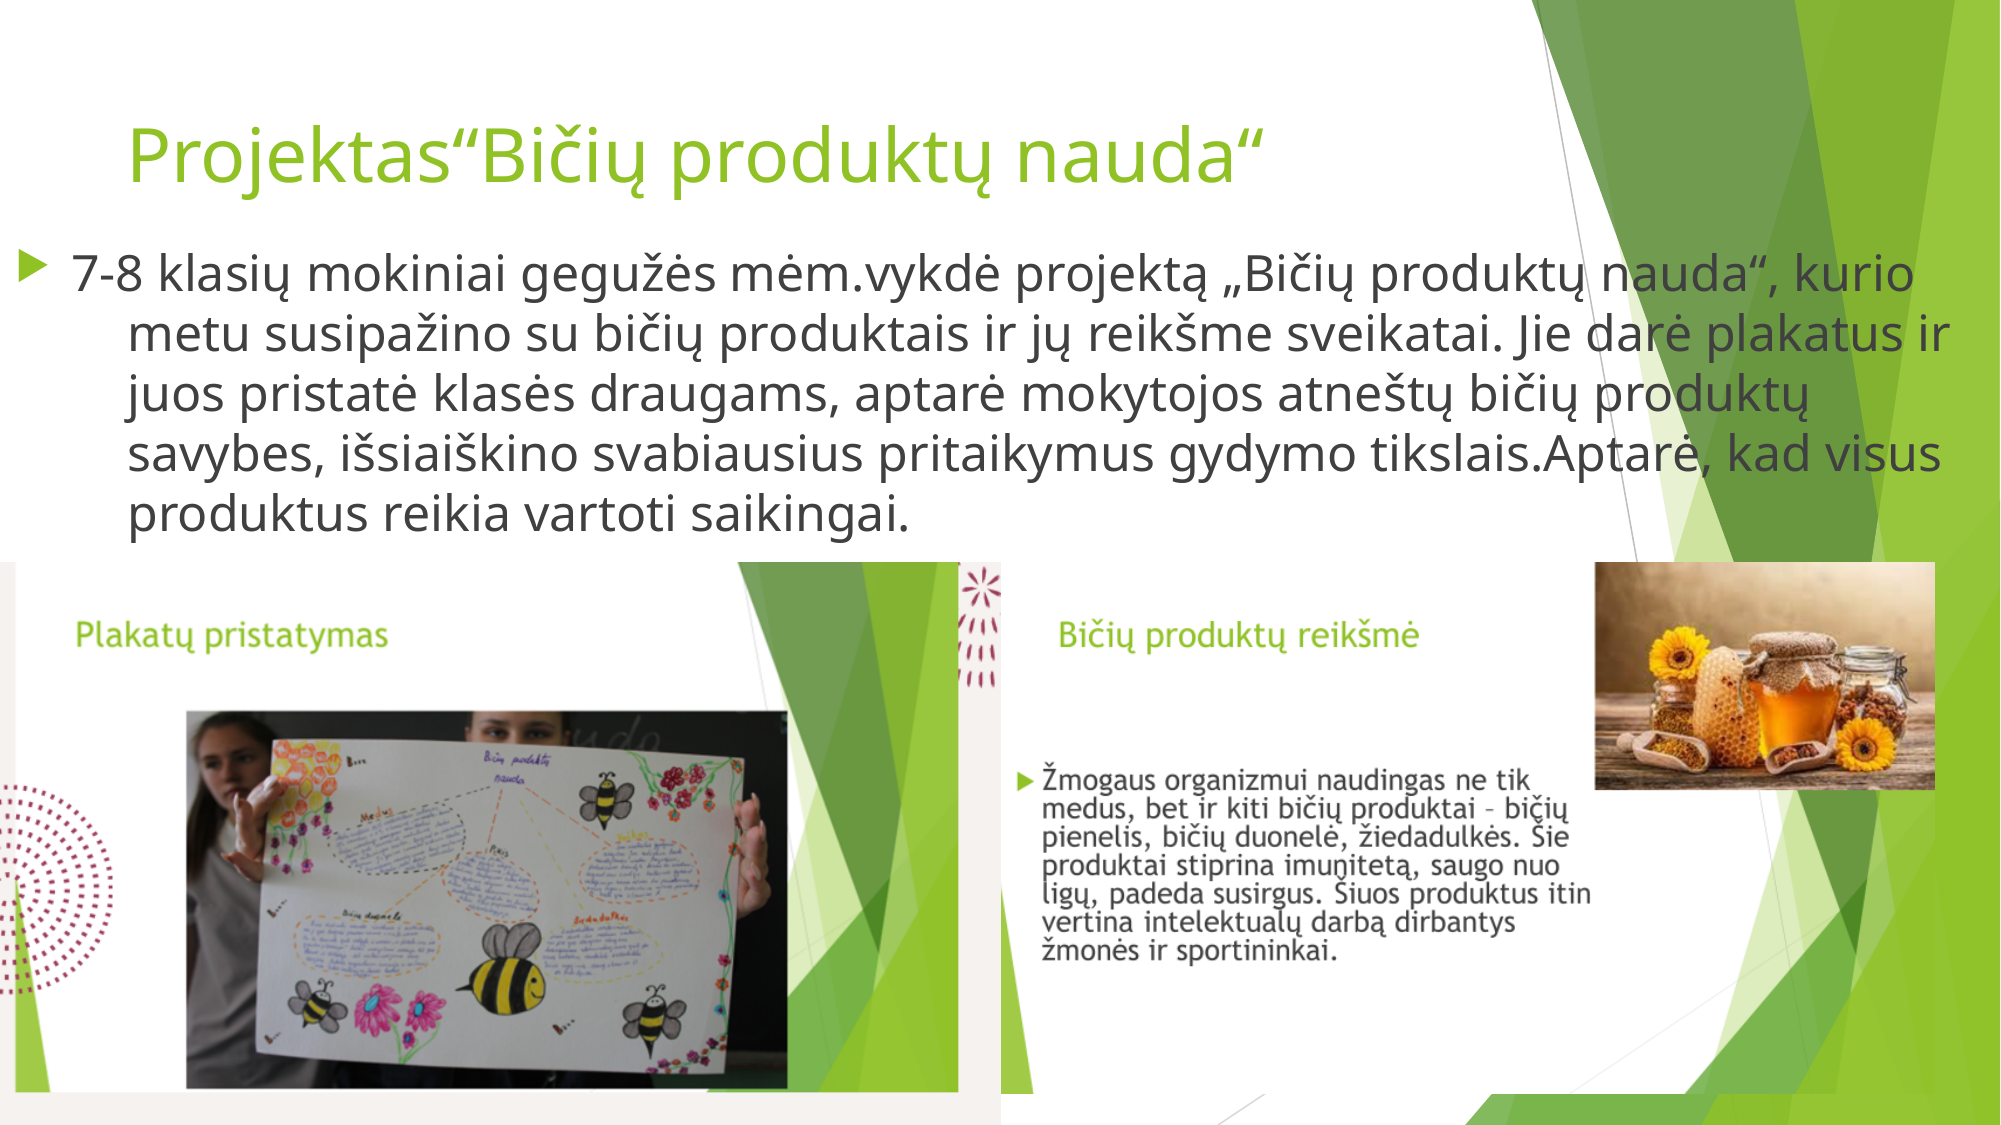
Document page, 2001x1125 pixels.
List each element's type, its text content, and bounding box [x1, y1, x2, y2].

list 7-8 klasių mokiniai gegužės mėm.vykdė projektą „Bičių produktų nauda“, kurio metu susipažino su bičių produktais ir jų reikšme sveikatai. Jie darė plakatus ir juos pristatė klasės draugams, aptarė mokytojos atneštų bičių produktų savybes, išsiaiškino svabiausius pritaikymus gydymo tikslais.Aptarė, kad visus produktus reikia vartoti saikingai. [0, 233, 1977, 1014]
title Projektas“Bičių produktų nauda“ [111, 99, 1522, 233]
picture [0, 562, 1935, 1125]
